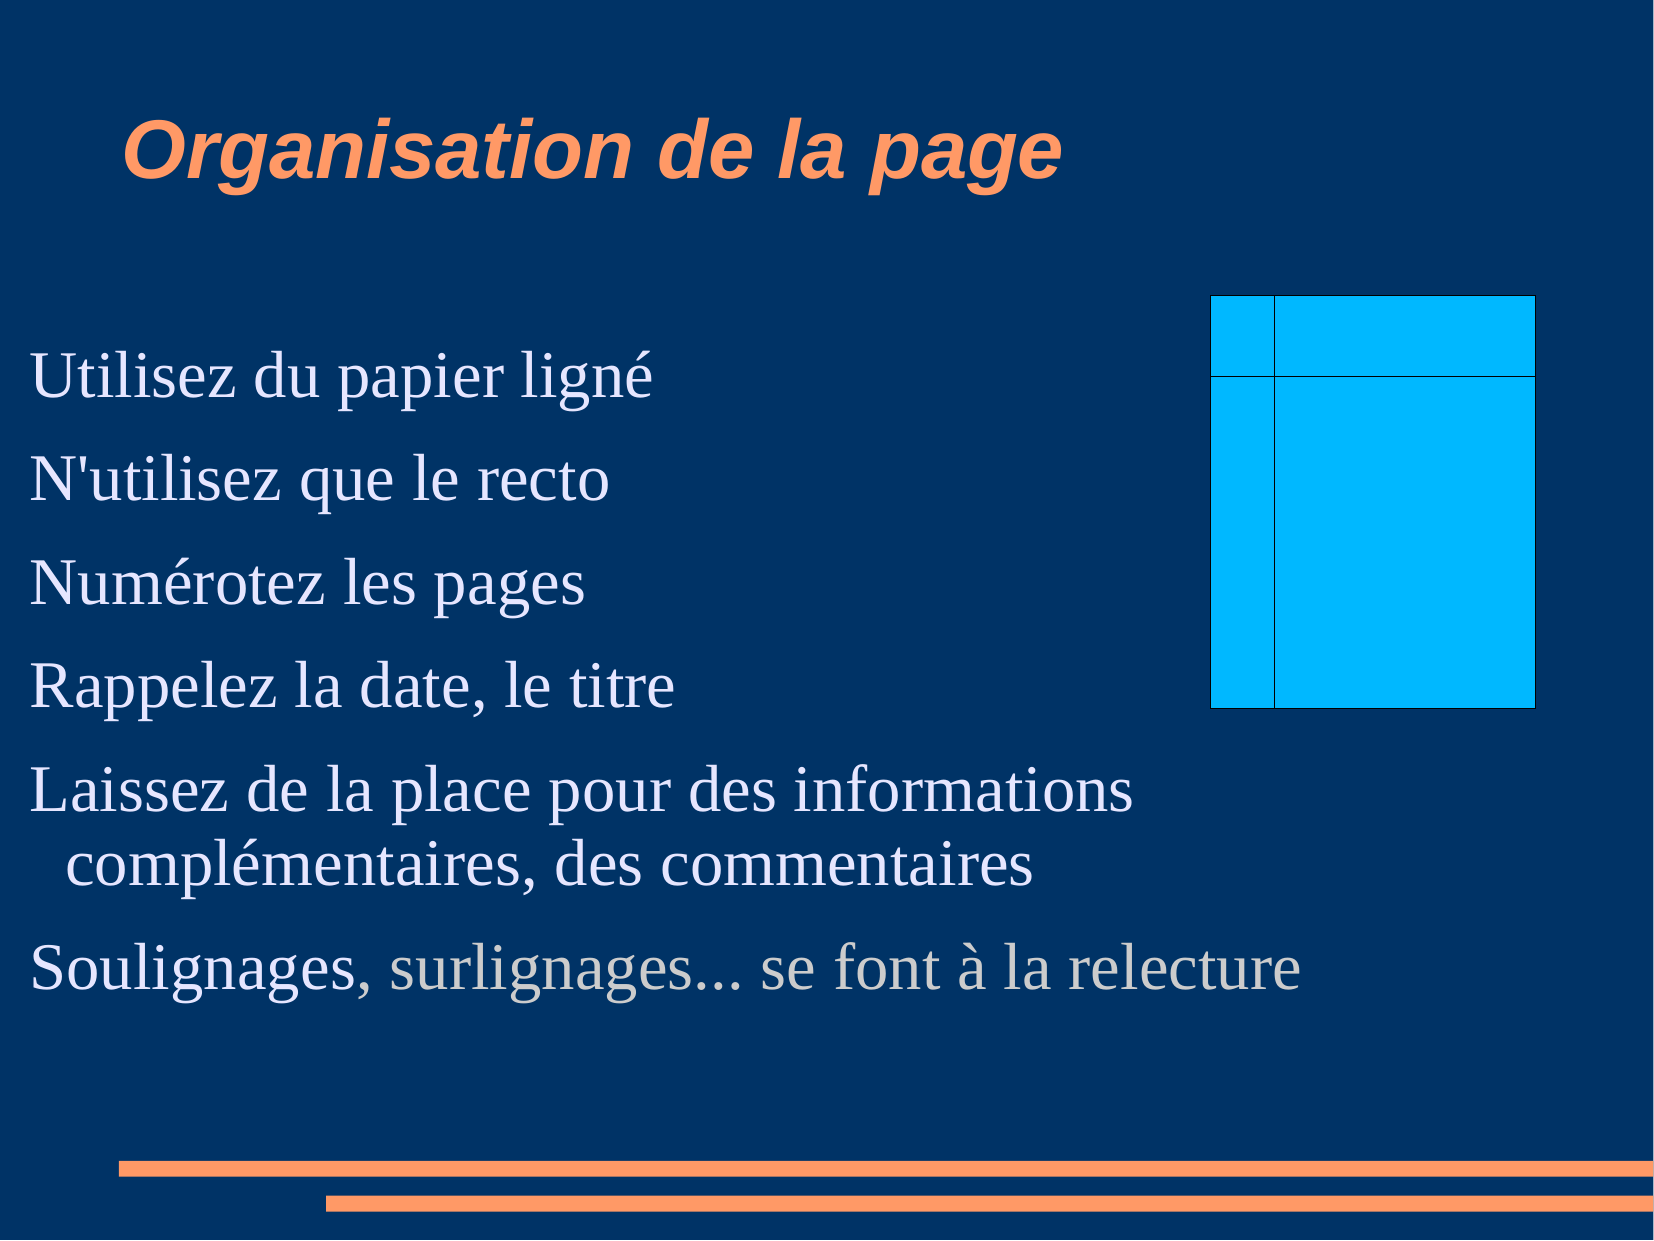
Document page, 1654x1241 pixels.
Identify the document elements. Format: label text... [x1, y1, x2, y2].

text_box [1210, 295, 1536, 709]
subtitle Utilisez du papier ligné N'utilisez que le recto Numérotez les pages Rappelez la date, le titre Laissez de la place pour des informations complémentaires, des commentaires Soulignages, surlignages... se font à la relecture [29, 236, 1558, 1106]
title Organisation de la page [121, 46, 1534, 236]
